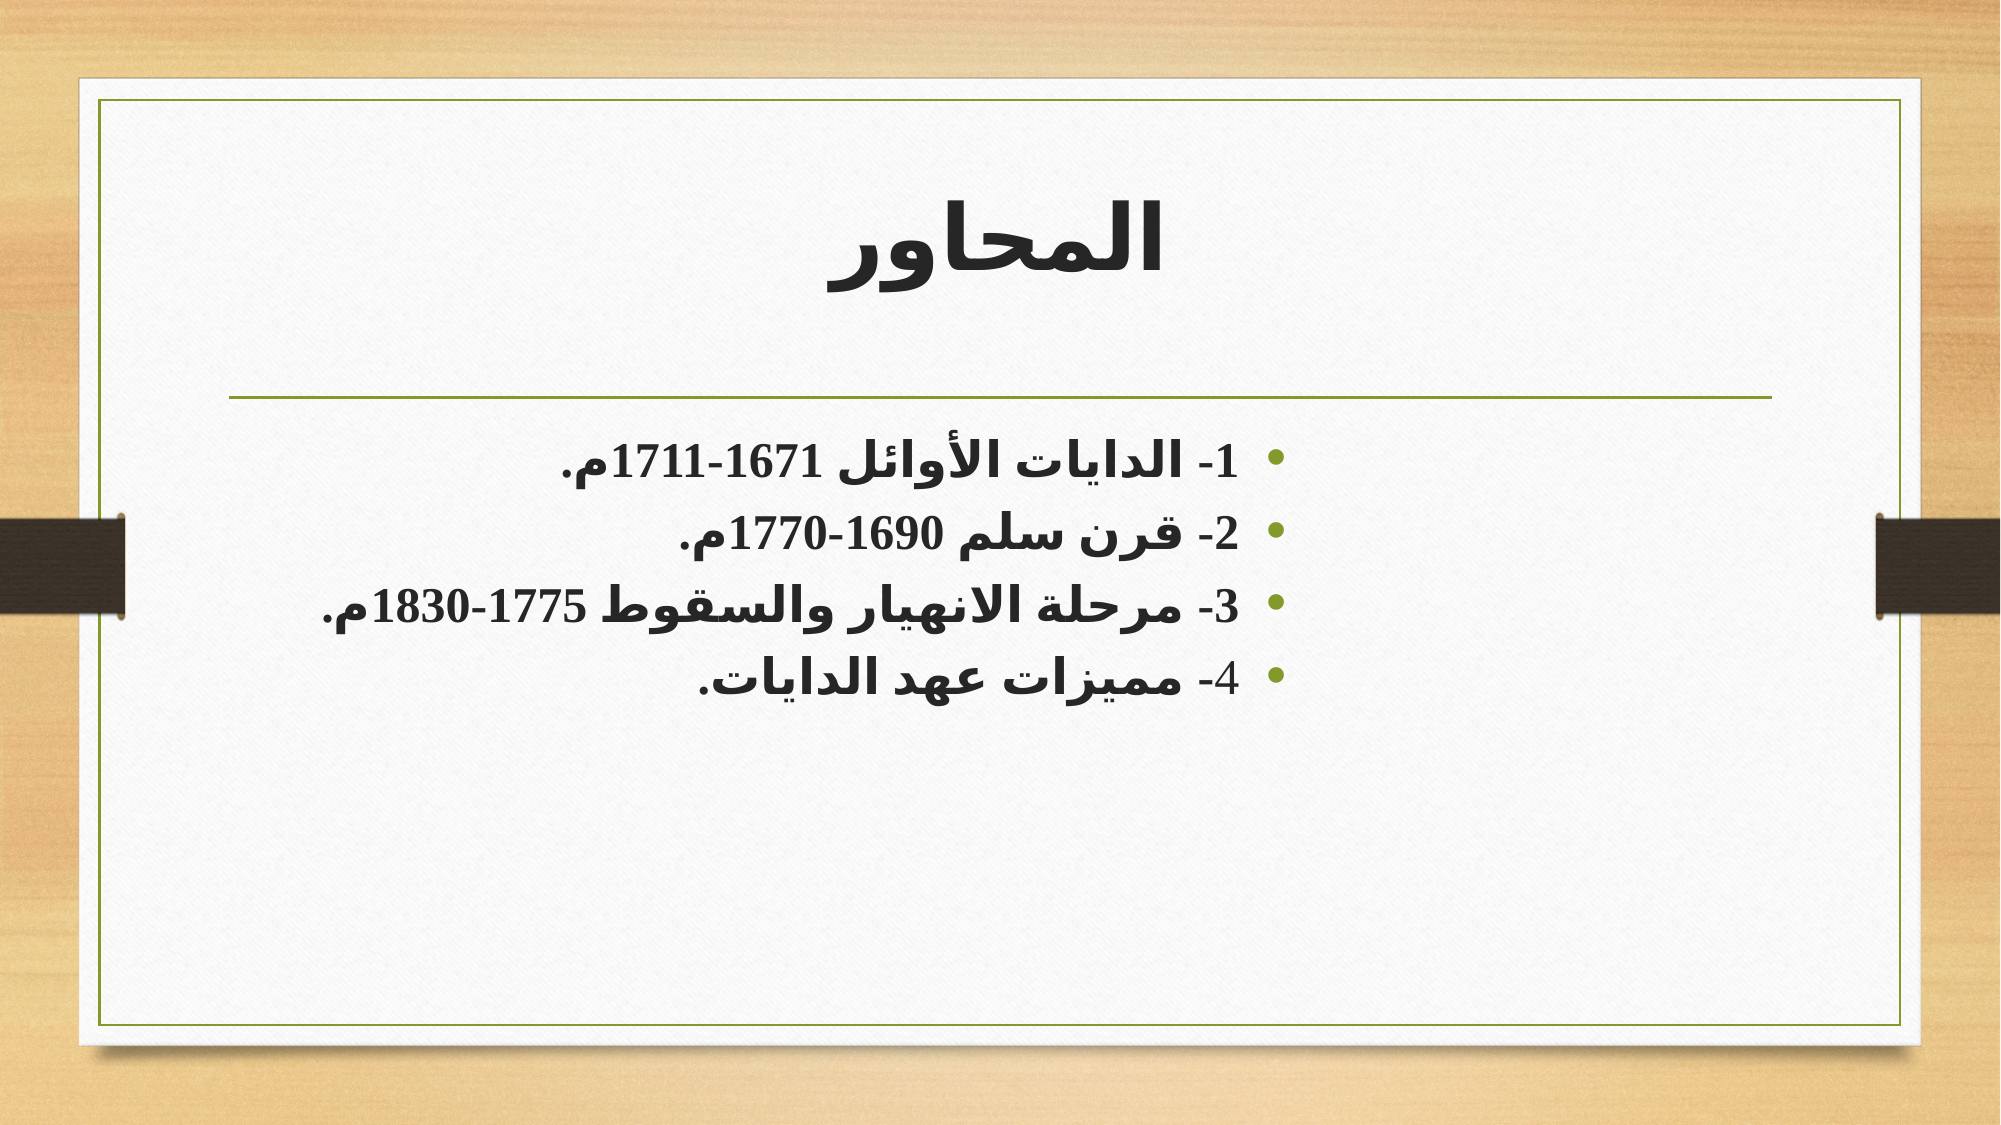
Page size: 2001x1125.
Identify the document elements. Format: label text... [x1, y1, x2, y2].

list 1- الدايات الأوائل 1671-1711م. 2- قرن سلم 1690-1770م. 3- مرحلة الانهيار والسقوط 1775-1830م. 4- مميزات عهد الدايات. [212, 419, 1788, 964]
title المحاور [212, 126, 1788, 341]
